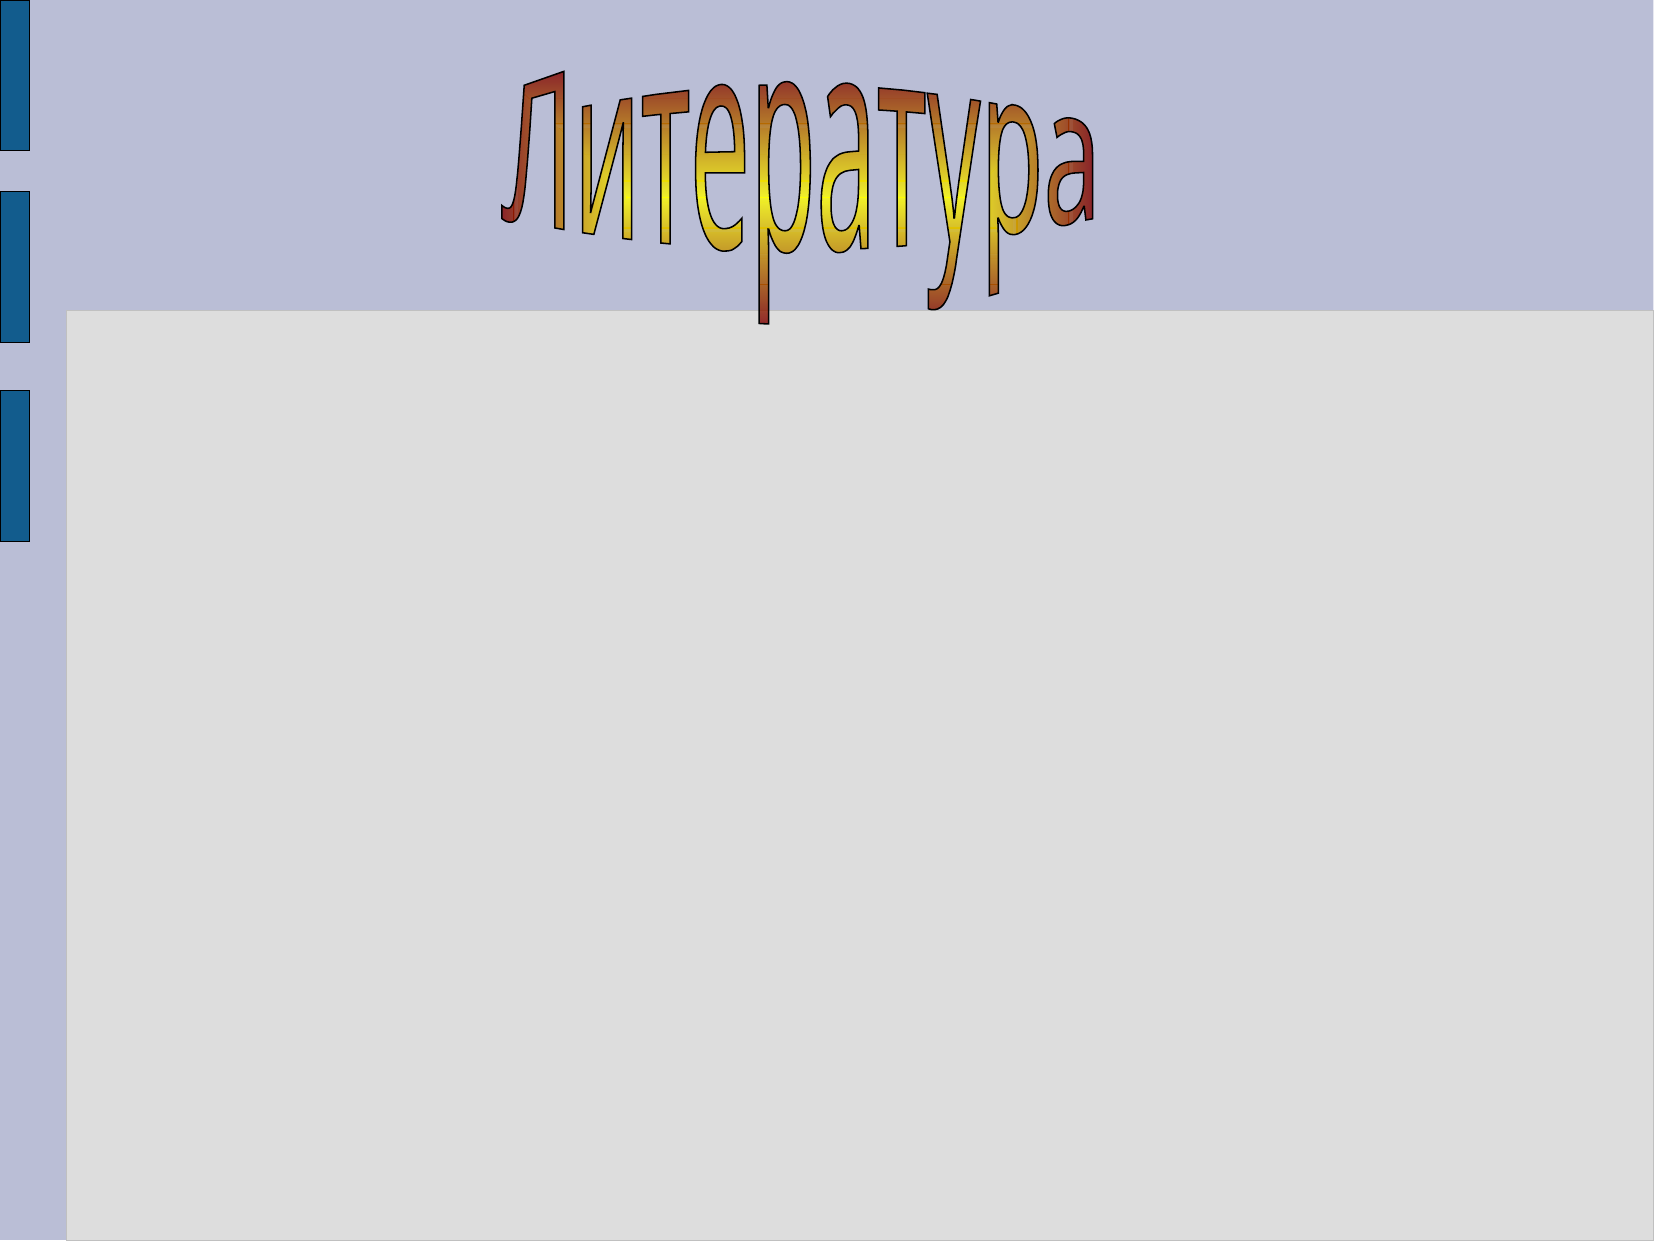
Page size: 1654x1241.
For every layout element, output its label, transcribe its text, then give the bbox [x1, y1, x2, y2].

text_box Литература [821, 83, 868, 253]
text_box Литература [695, 84, 745, 252]
text_box Литература [878, 87, 925, 247]
text_box Литература [927, 93, 981, 310]
text_box Литература [989, 102, 1039, 296]
text_box Литература [582, 98, 632, 240]
text_box Литература [759, 81, 811, 324]
text_box Литература [1048, 117, 1093, 226]
text_box Литература [501, 71, 564, 230]
text_box Литература [642, 90, 689, 244]
